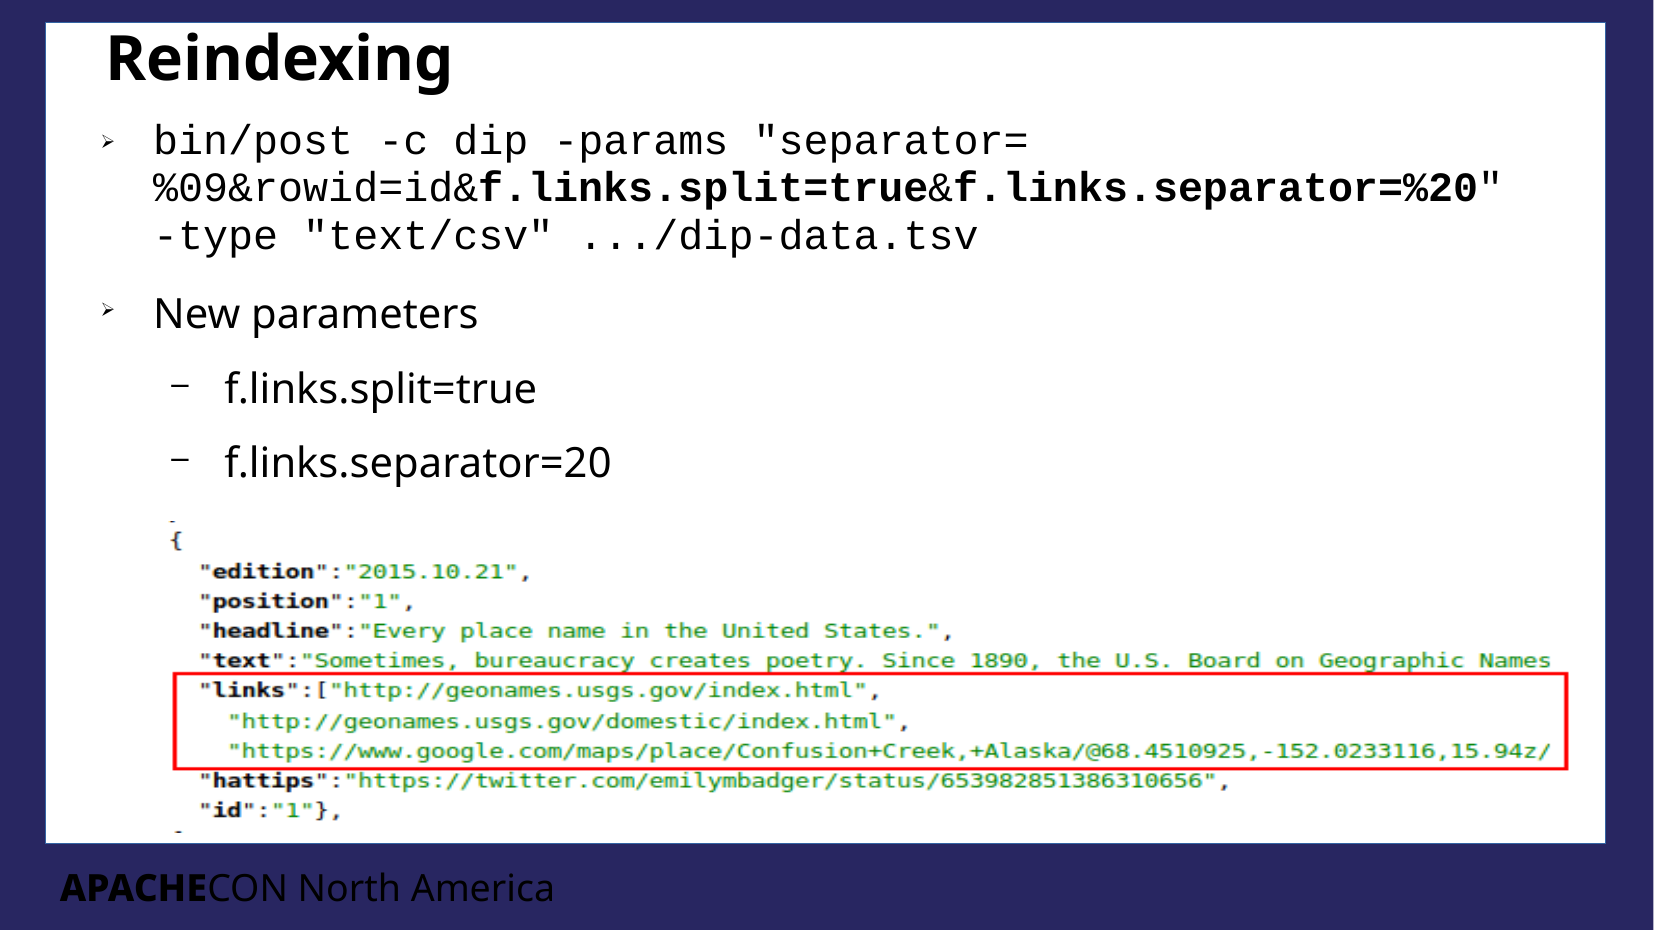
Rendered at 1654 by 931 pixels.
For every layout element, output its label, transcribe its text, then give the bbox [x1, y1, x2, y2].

title Reindexing [105, 17, 1546, 95]
list bin/post -c dip -params "separator=%09&rowid=id&f.links.split=true&f.links.separator=%20" -type "text/csv" .../dip-data.tsv New parameters f.links.split=true f.links.separator=20 [82, 120, 1571, 757]
picture [115, 521, 1571, 833]
